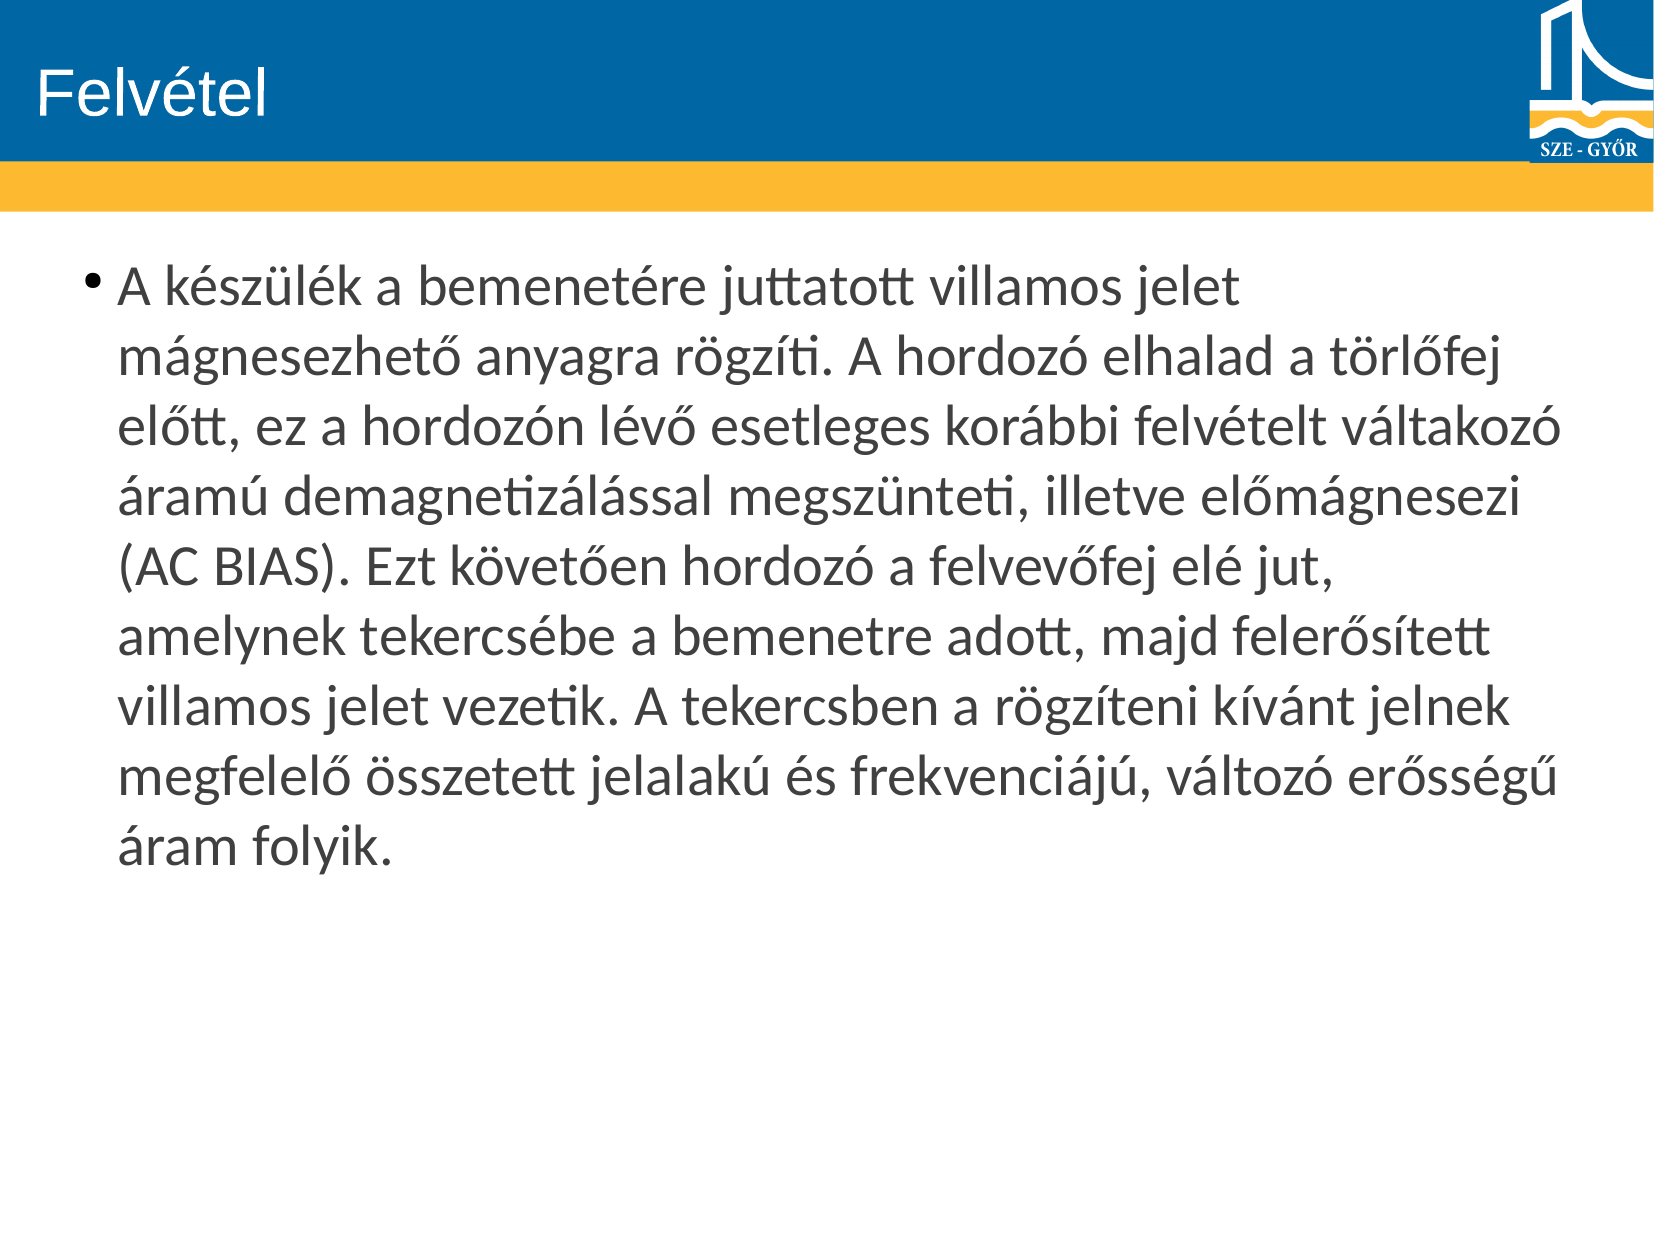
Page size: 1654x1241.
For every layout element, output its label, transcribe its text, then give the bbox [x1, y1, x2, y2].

picture [1529, 0, 1654, 163]
text_box Felvétel [34, 48, 1524, 144]
text_box A készülék a bemenetére juttatott villamos jelet mágnesezhető anyagra rögzíti. A hordozó elhalad a törlőfej előtt, ez a hordozón lévő esetleges korábbi felvételt váltakozó áramú demagnetizálással megszünteti, illetve előmágnesezi (AC BIAS). Ezt követően hordozó a felvevőfej elé jut, amelynek tekercsébe a bemenetre adott, majd felerősített villamos jelet vezetik. A tekercsben a rögzíteni kívánt jelnek megfelelő összetett jelalakú és frekvenciájú, változó erősségű áram folyik. [82, 247, 1571, 1198]
